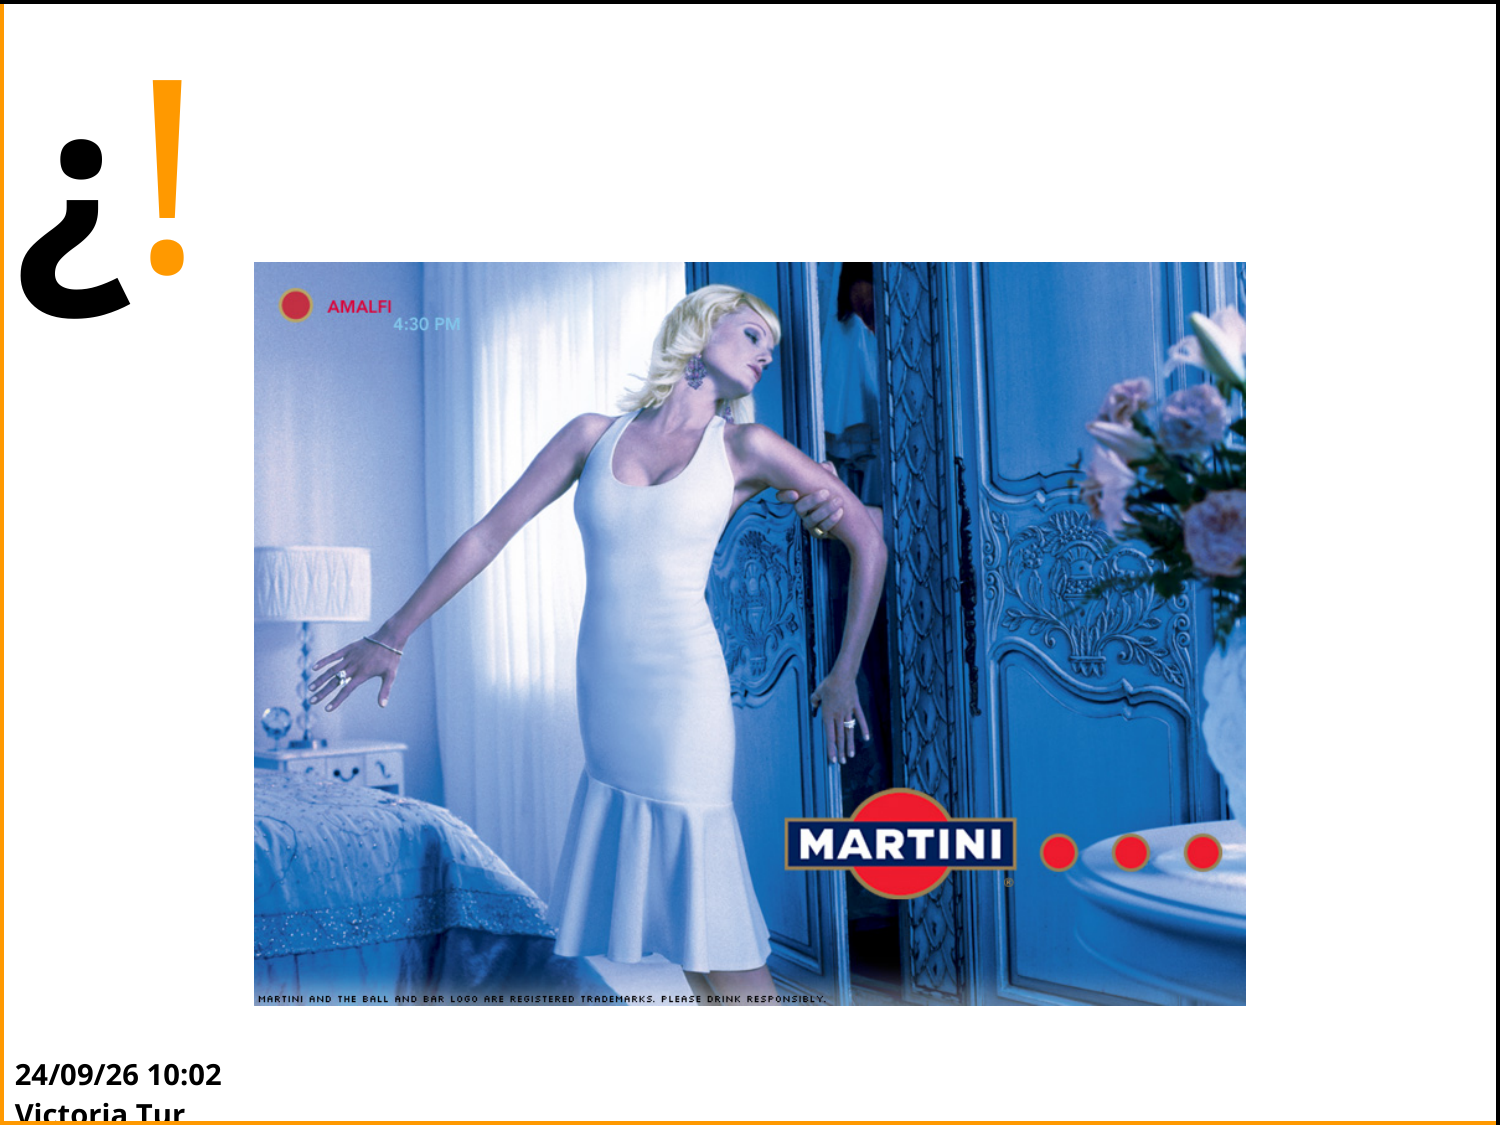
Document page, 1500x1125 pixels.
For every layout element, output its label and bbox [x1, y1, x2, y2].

picture [254, 262, 1246, 1006]
